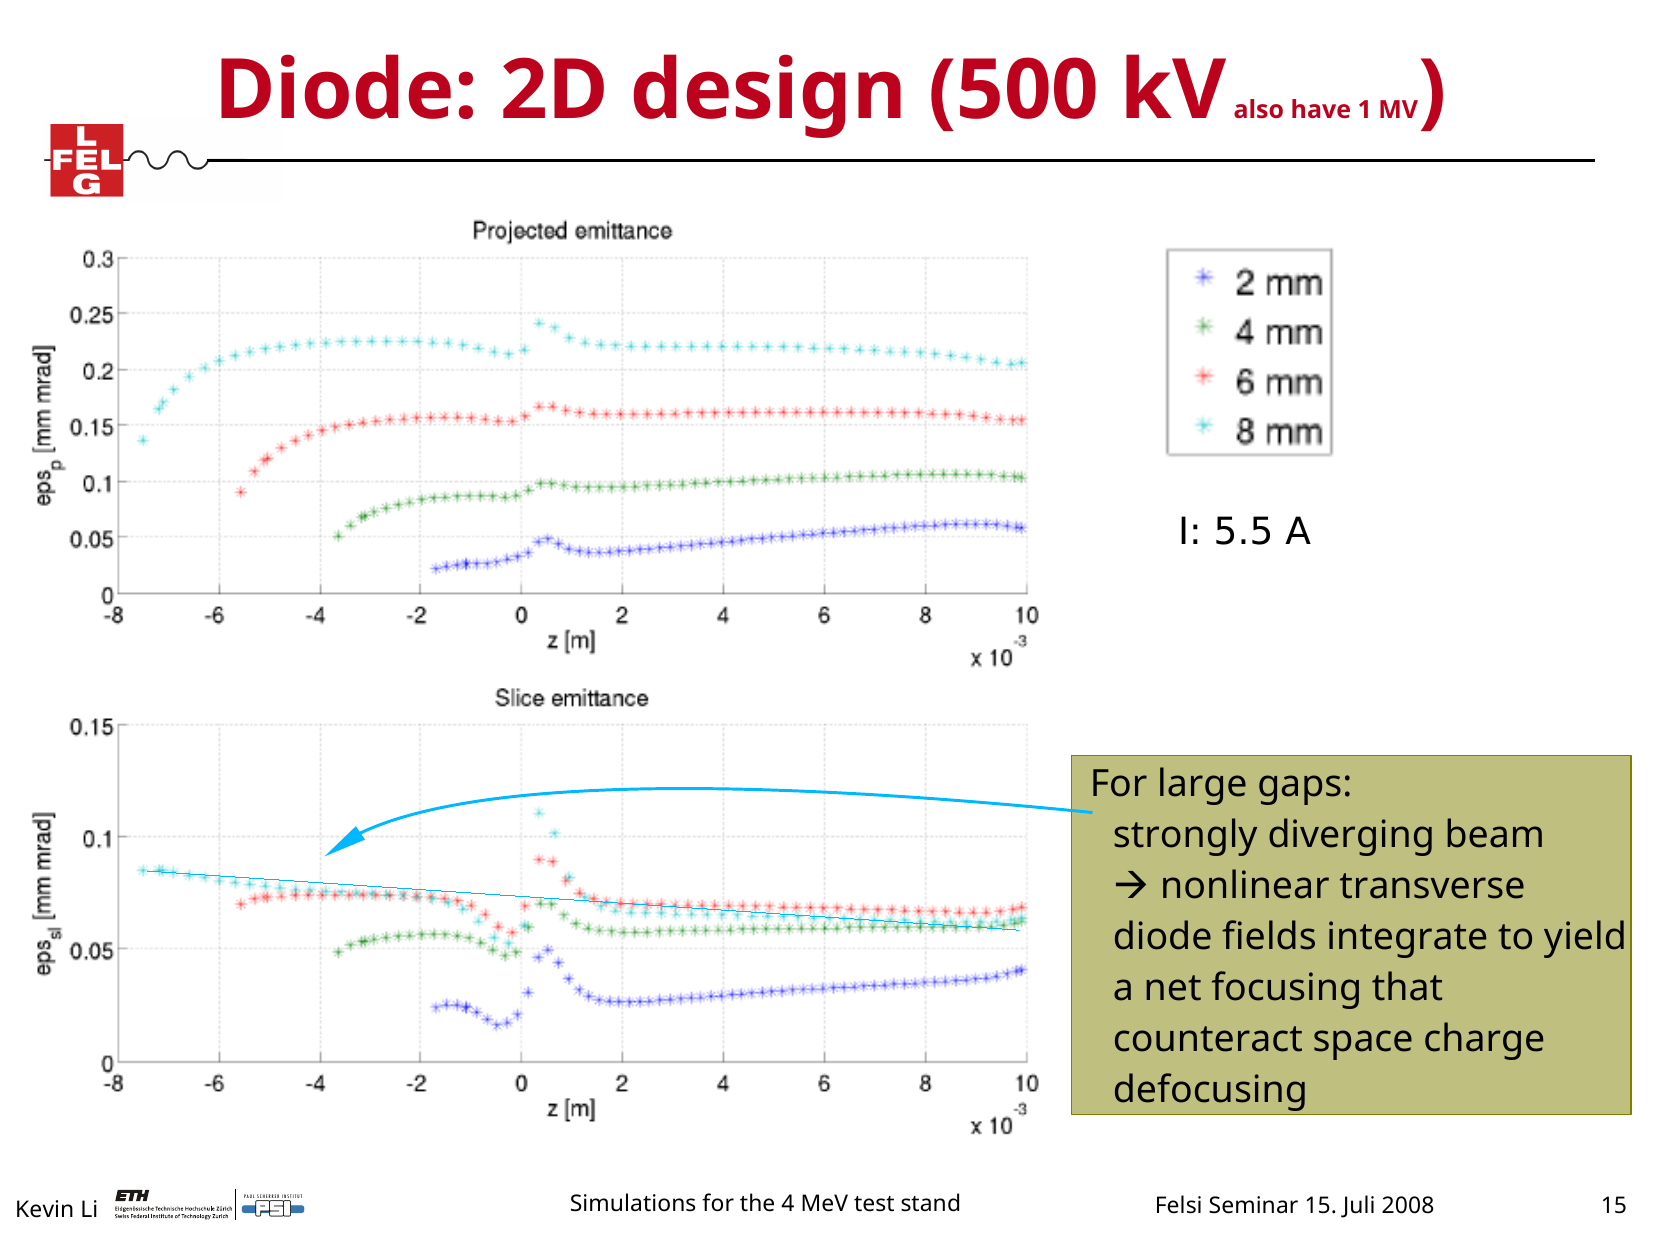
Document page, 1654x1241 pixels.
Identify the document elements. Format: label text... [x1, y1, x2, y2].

title Diode: 2D design (500 kV also have 1 MV) [124, 17, 1537, 156]
text_box For large gaps: strongly diverging beam  nonlinear transverse diode fields integrate to yield a net focusing that counteract space charge defocusing [1071, 755, 1631, 1037]
text_box I: 5.5 A [1178, 509, 1326, 553]
picture [1156, 233, 1361, 479]
picture [42, 118, 283, 202]
picture [6, 206, 1069, 1152]
picture [238, 1189, 308, 1220]
